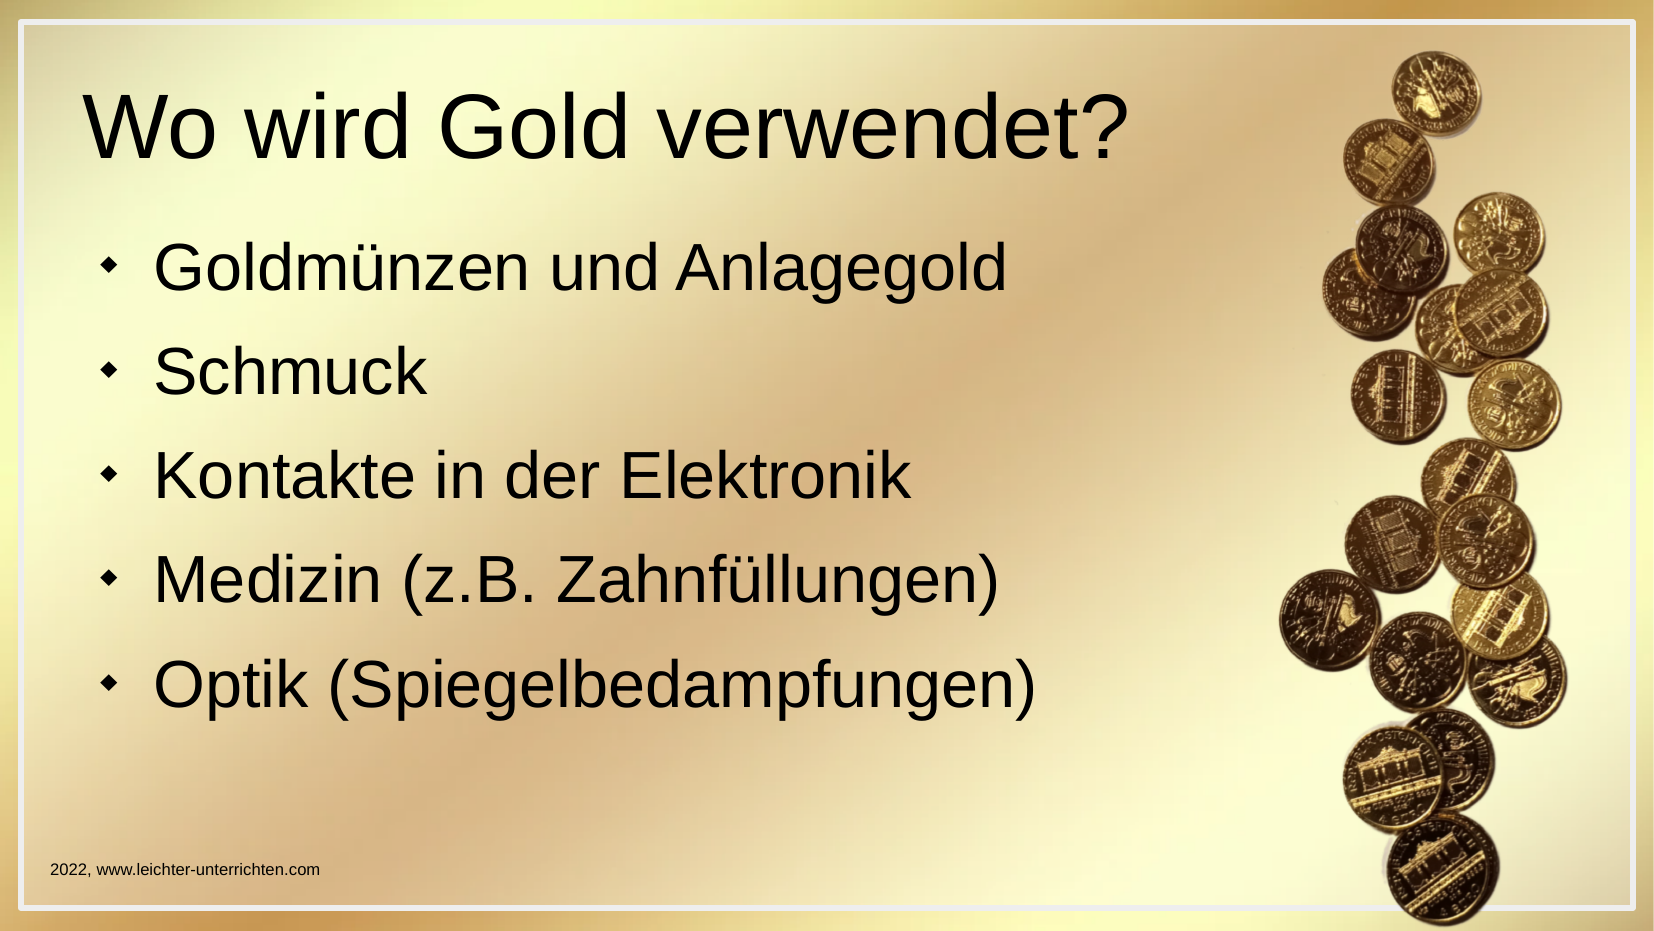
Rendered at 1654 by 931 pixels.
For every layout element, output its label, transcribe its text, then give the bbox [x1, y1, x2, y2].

picture [0, 0, 1654, 931]
list Goldmünzen und Anlagegold Schmuck Kontakte in der Elektronik Medizin (z.B. Zahnfüllungen) Optik (Spiegelbedampfungen) [82, 229, 1275, 769]
title Wo wird Gold verwendet? [82, 48, 1275, 205]
